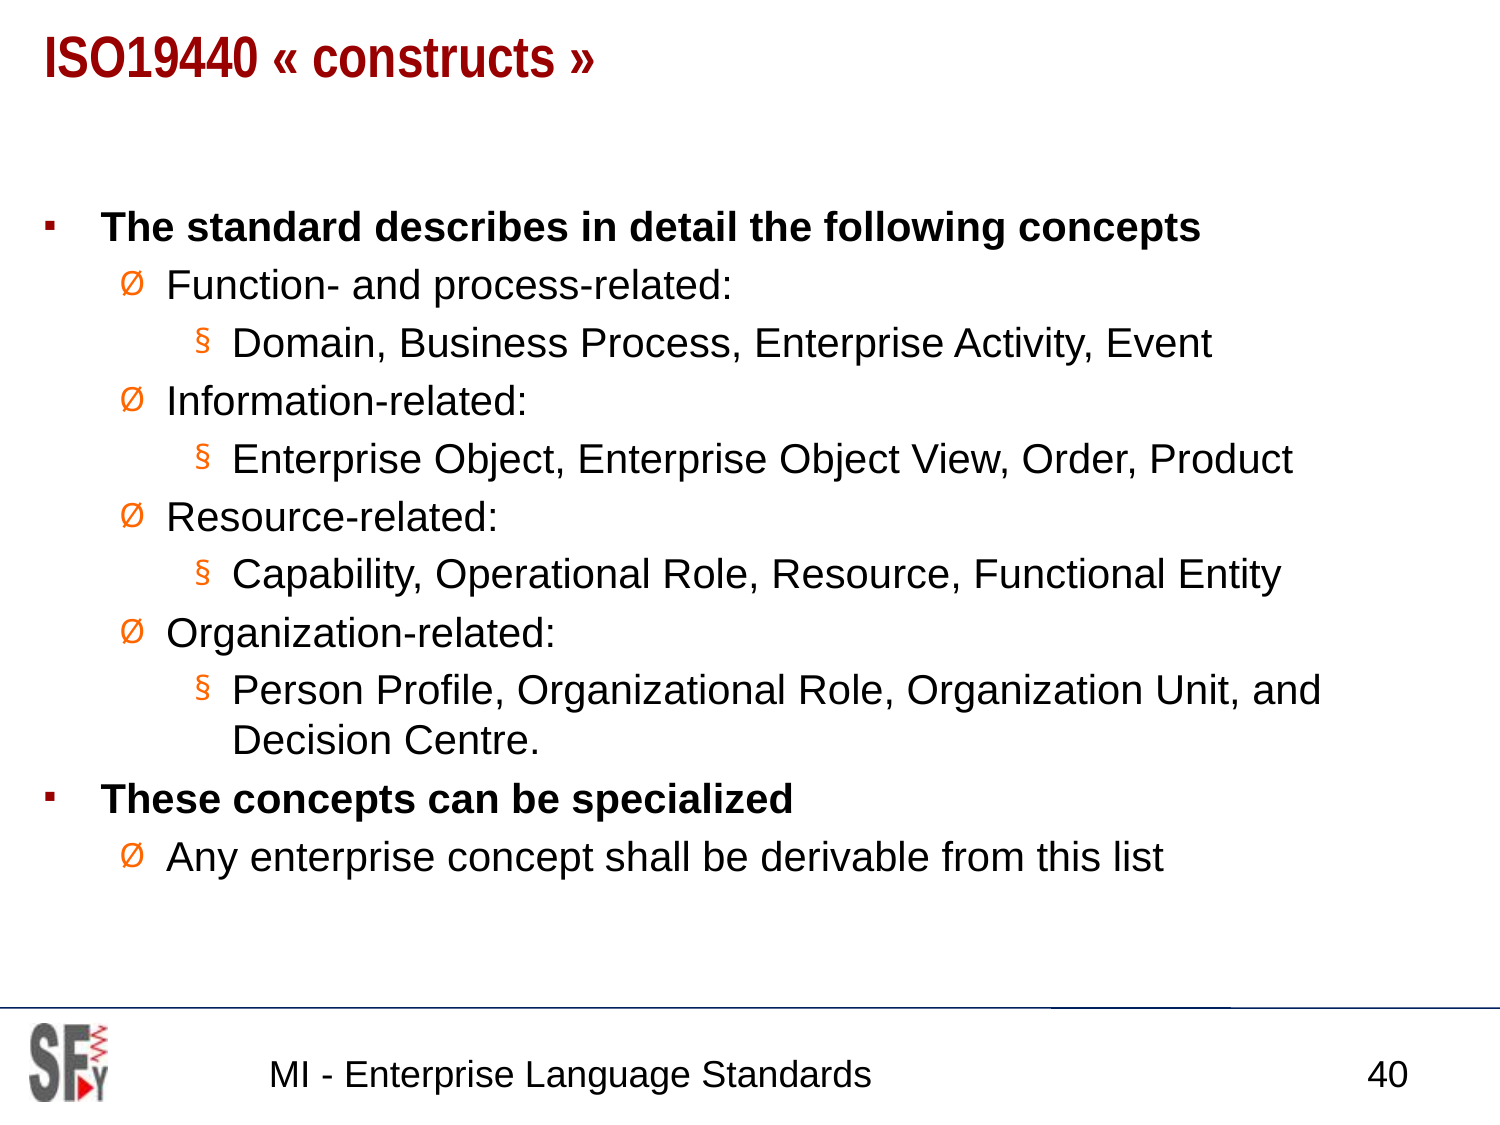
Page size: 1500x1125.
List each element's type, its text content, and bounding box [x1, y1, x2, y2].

title ISO19440 « constructs » [29, 12, 1471, 138]
slide_number <numéro> [1352, 1034, 1490, 1103]
list The standard describes in detail the following concepts Function- and process-related: Domain, Business Process, Enterprise Activity, Event Information-related: Enterprise Object, Enterprise Object View, Order, Product Resource-related: Capability, Operational Role, Resource, Functional Entity Organization-related: Person Profile, Organizational Role, Organization Unit, and Decision Centre. These concepts can be specialized Any enterprise concept shall be derivable from this list [29, 184, 1471, 988]
footer MI - Enterprise Language Standards [253, 1034, 1336, 1103]
picture [29, 1023, 108, 1102]
